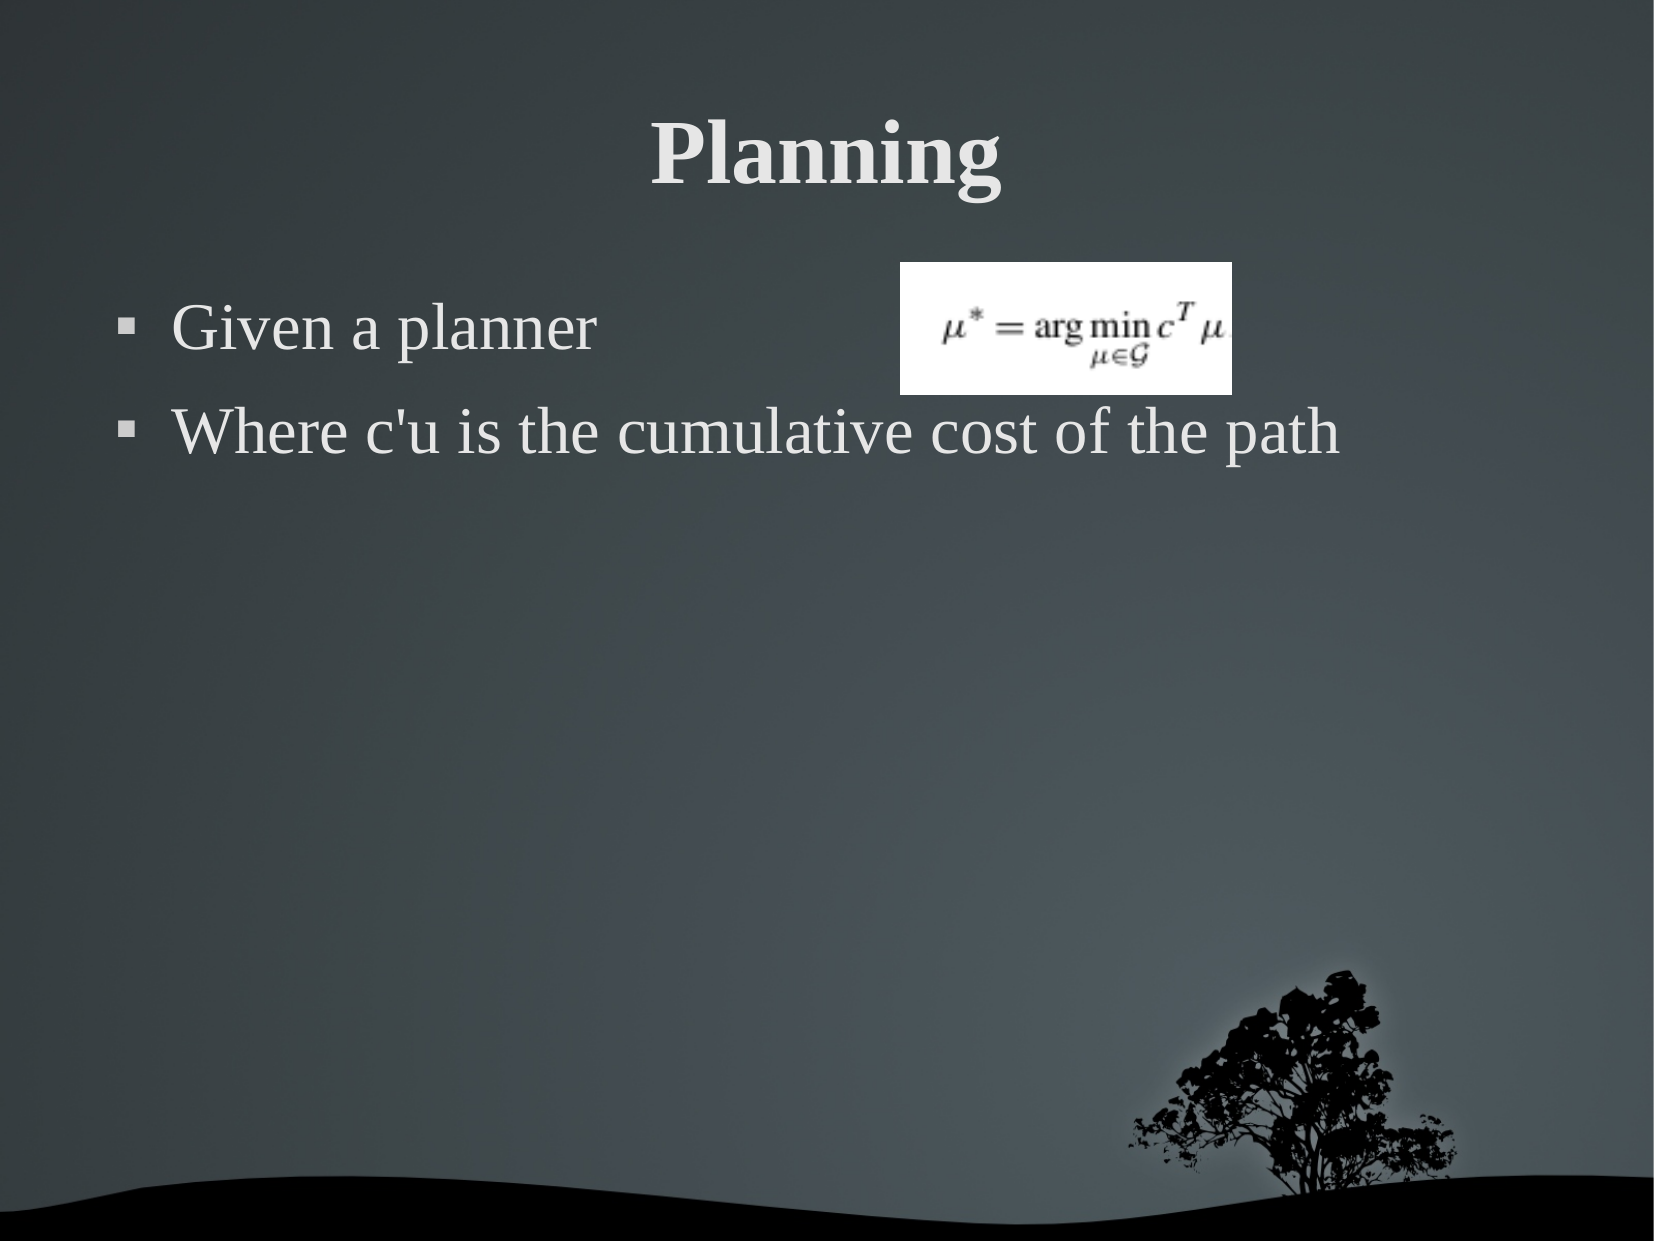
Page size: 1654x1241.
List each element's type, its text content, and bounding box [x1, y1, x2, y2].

title Planning [82, 56, 1571, 250]
list Given a planner Where c'u is the cumulative cost of the path [82, 290, 1571, 1094]
picture [0, 0, 1654, 1241]
